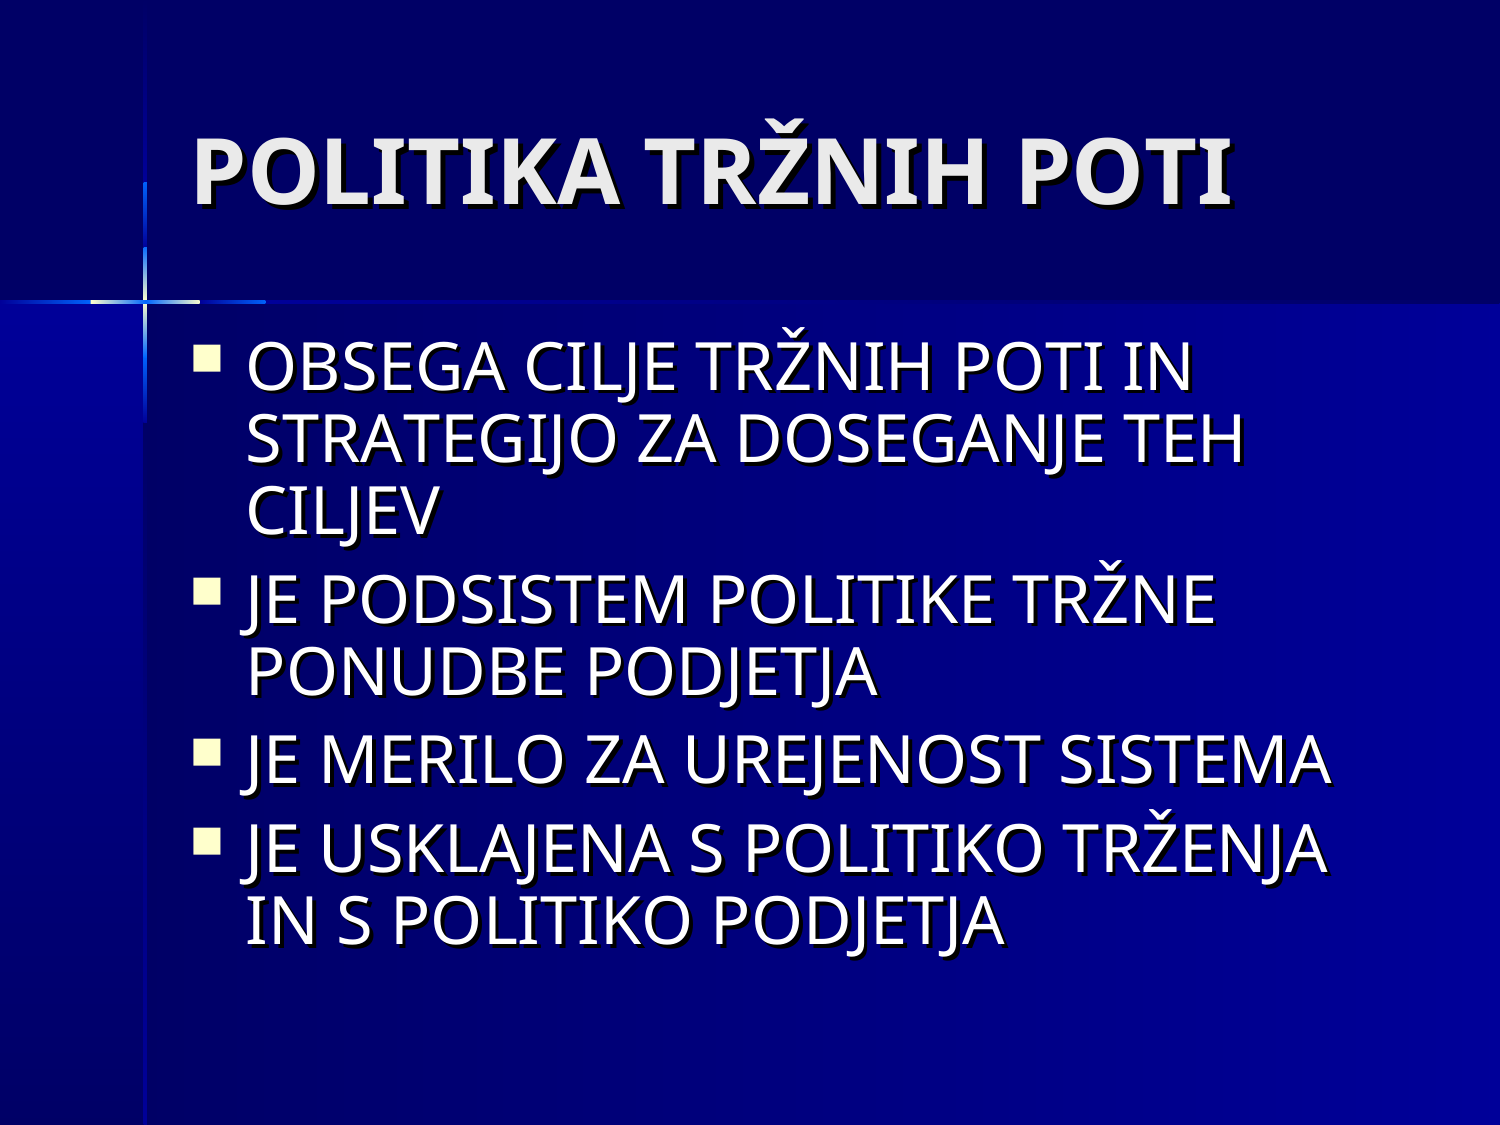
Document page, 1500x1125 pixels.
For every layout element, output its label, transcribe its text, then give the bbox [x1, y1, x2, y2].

title POLITIKA TRŽNIH POTI [174, 49, 1413, 285]
list OBSEGA CILJE TRŽNIH POTI IN STRATEGIJO ZA DOSEGANJE TEH CILJEV JE PODSISTEM POLITIKE TRŽNE PONUDBE PODJETJA JE MERILO ZA UREJENOST SISTEMA JE USKLAJENA S POLITIKO TRŽENJA IN S POLITIKO PODJETJA [174, 324, 1413, 1001]
